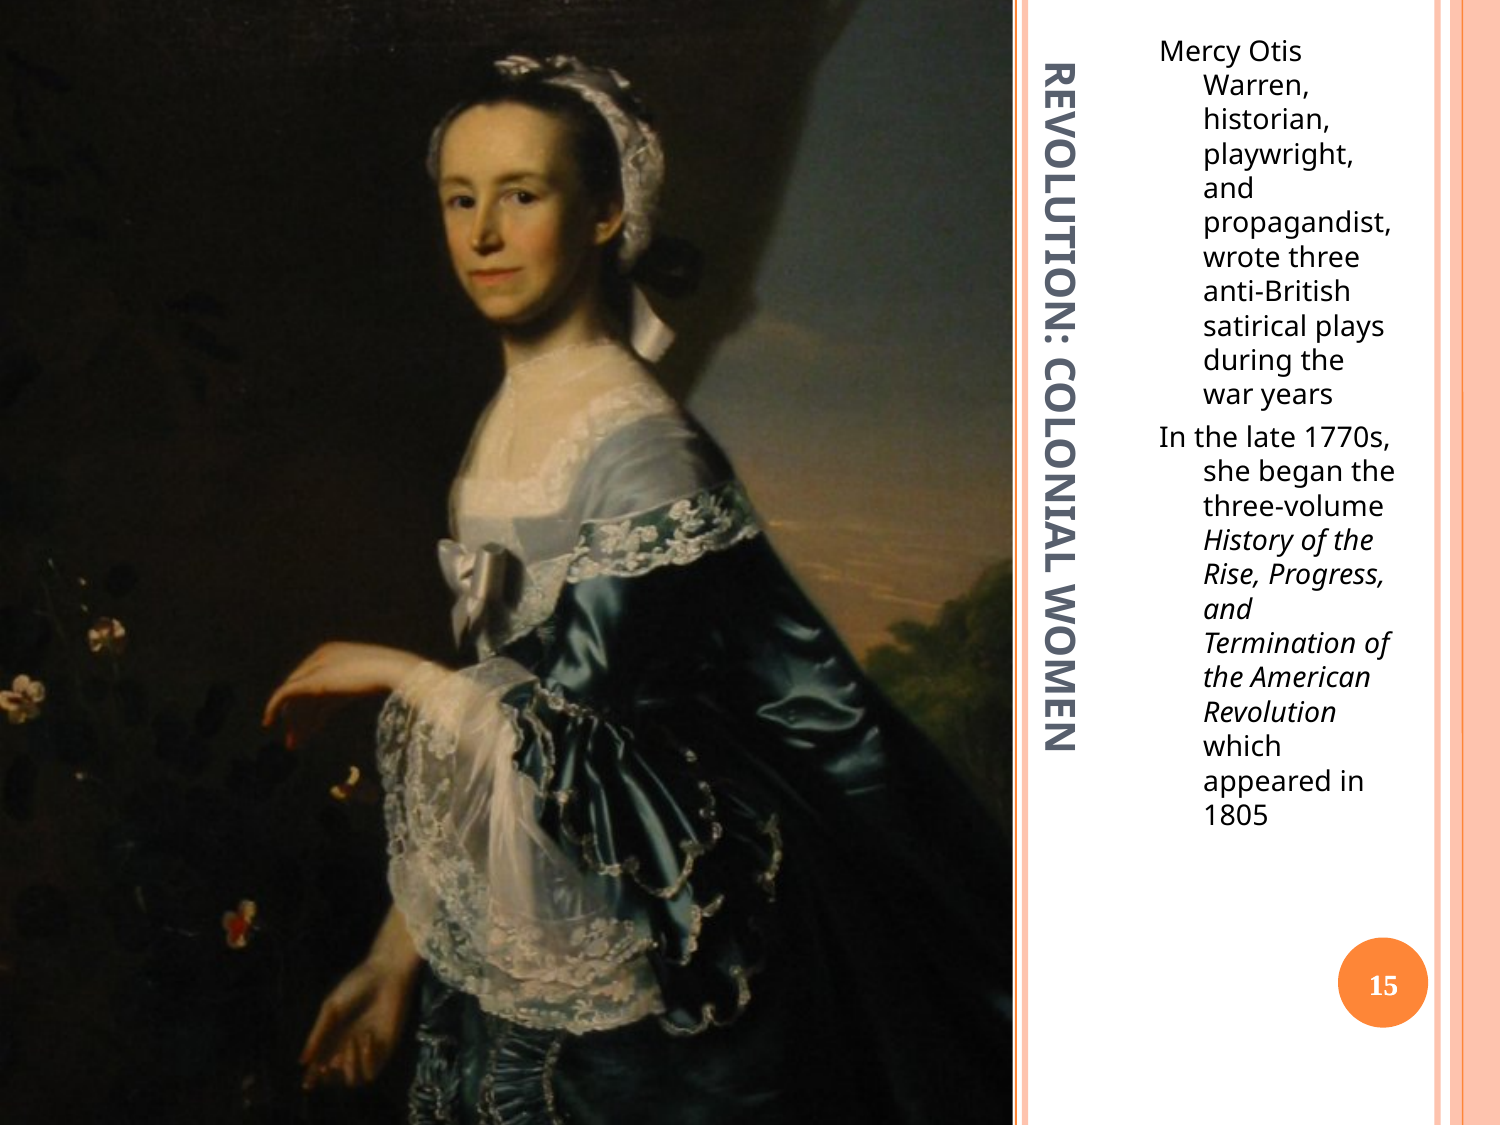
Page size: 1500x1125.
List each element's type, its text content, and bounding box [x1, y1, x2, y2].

picture [0, 0, 1013, 1125]
text_box [1333, 940, 1434, 1027]
title Revolution: Colonial Women [1029, 45, 1105, 1081]
list Mercy Otis Warren, historian, playwright, and propagandist, wrote three anti-British satirical plays during the war years In the late 1770s, she began the three-volume History of the Rise, Progress, and Termination of the American Revolution which appeared in 1805 [1100, 24, 1413, 857]
